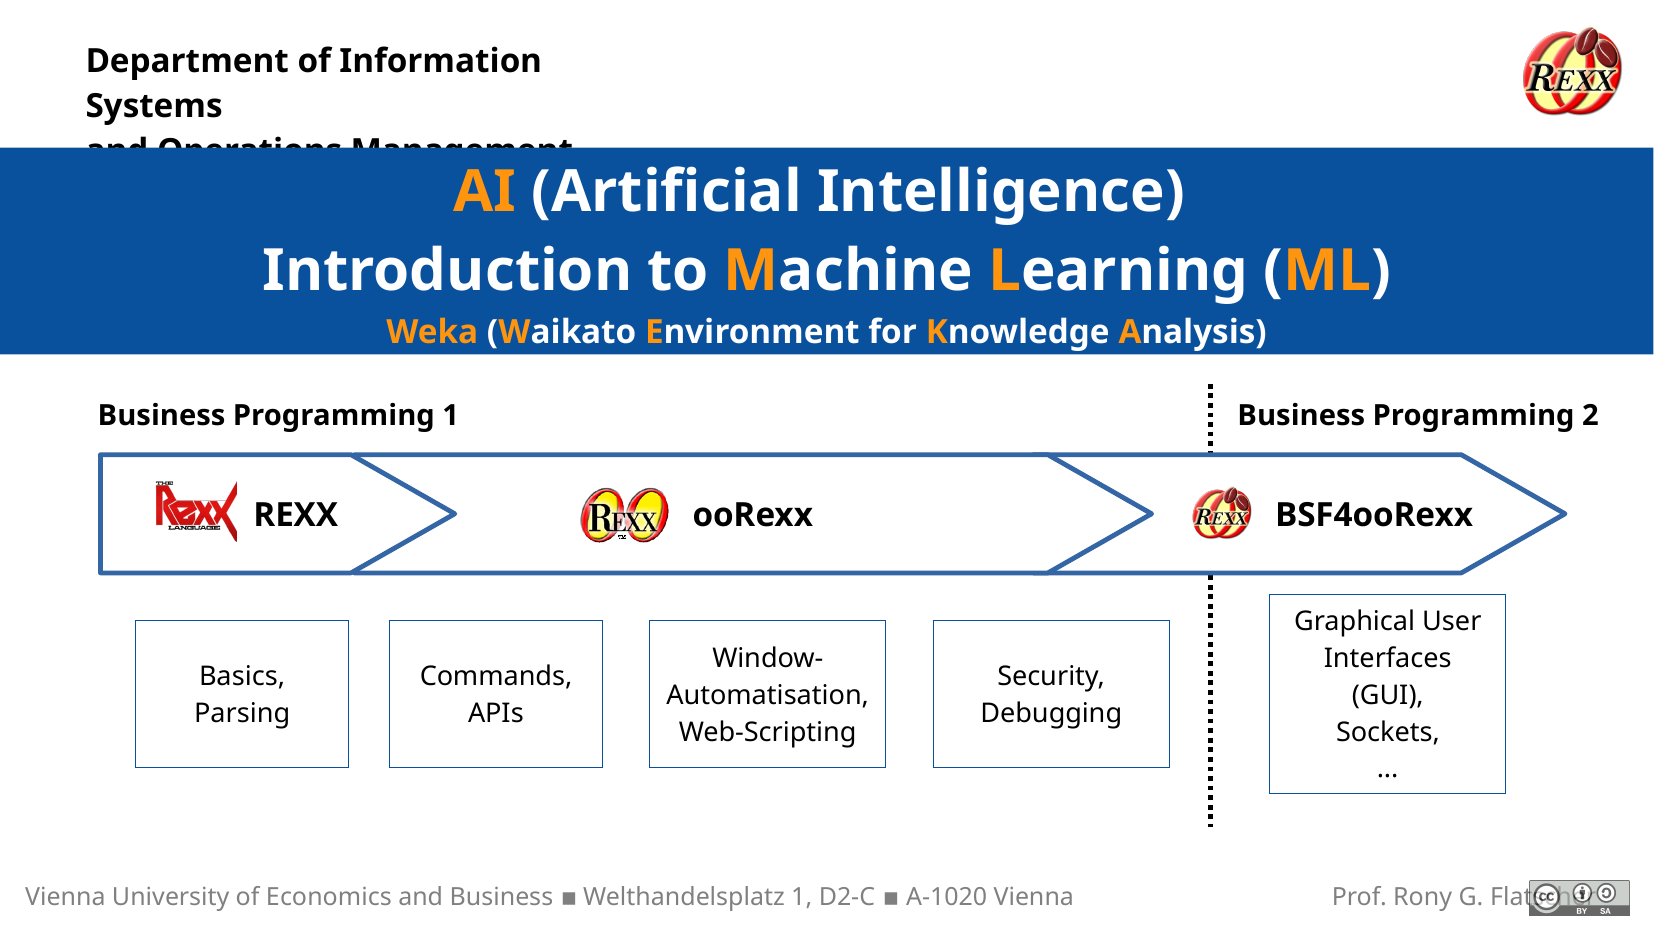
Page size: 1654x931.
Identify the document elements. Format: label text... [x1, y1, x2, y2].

text_box Business Programming 1 [82, 386, 514, 440]
picture [578, 484, 670, 544]
picture [153, 476, 237, 548]
text_box Basics, Parsing [135, 620, 349, 768]
text_box BSF4ooRexx [1049, 454, 1566, 573]
title AI (Artificial Intelligence) Introduction to Machine Learning (ML) Weka (Waikato Environment for Knowledge Analysis) [0, 147, 1654, 355]
text_box Window-Automatisation, Web-Scripting [649, 620, 886, 768]
text_box ooRexx [354, 454, 1152, 573]
text_box REXX [100, 454, 455, 573]
text_box Business Programming 2 [1222, 386, 1654, 440]
text_box Commands, APIs [389, 620, 603, 768]
text_box Security, Debugging [933, 620, 1170, 768]
picture [1192, 484, 1252, 544]
text_box Graphical User Interfaces (GUI), Sockets, ... [1269, 616, 1506, 772]
picture [1522, 22, 1623, 124]
